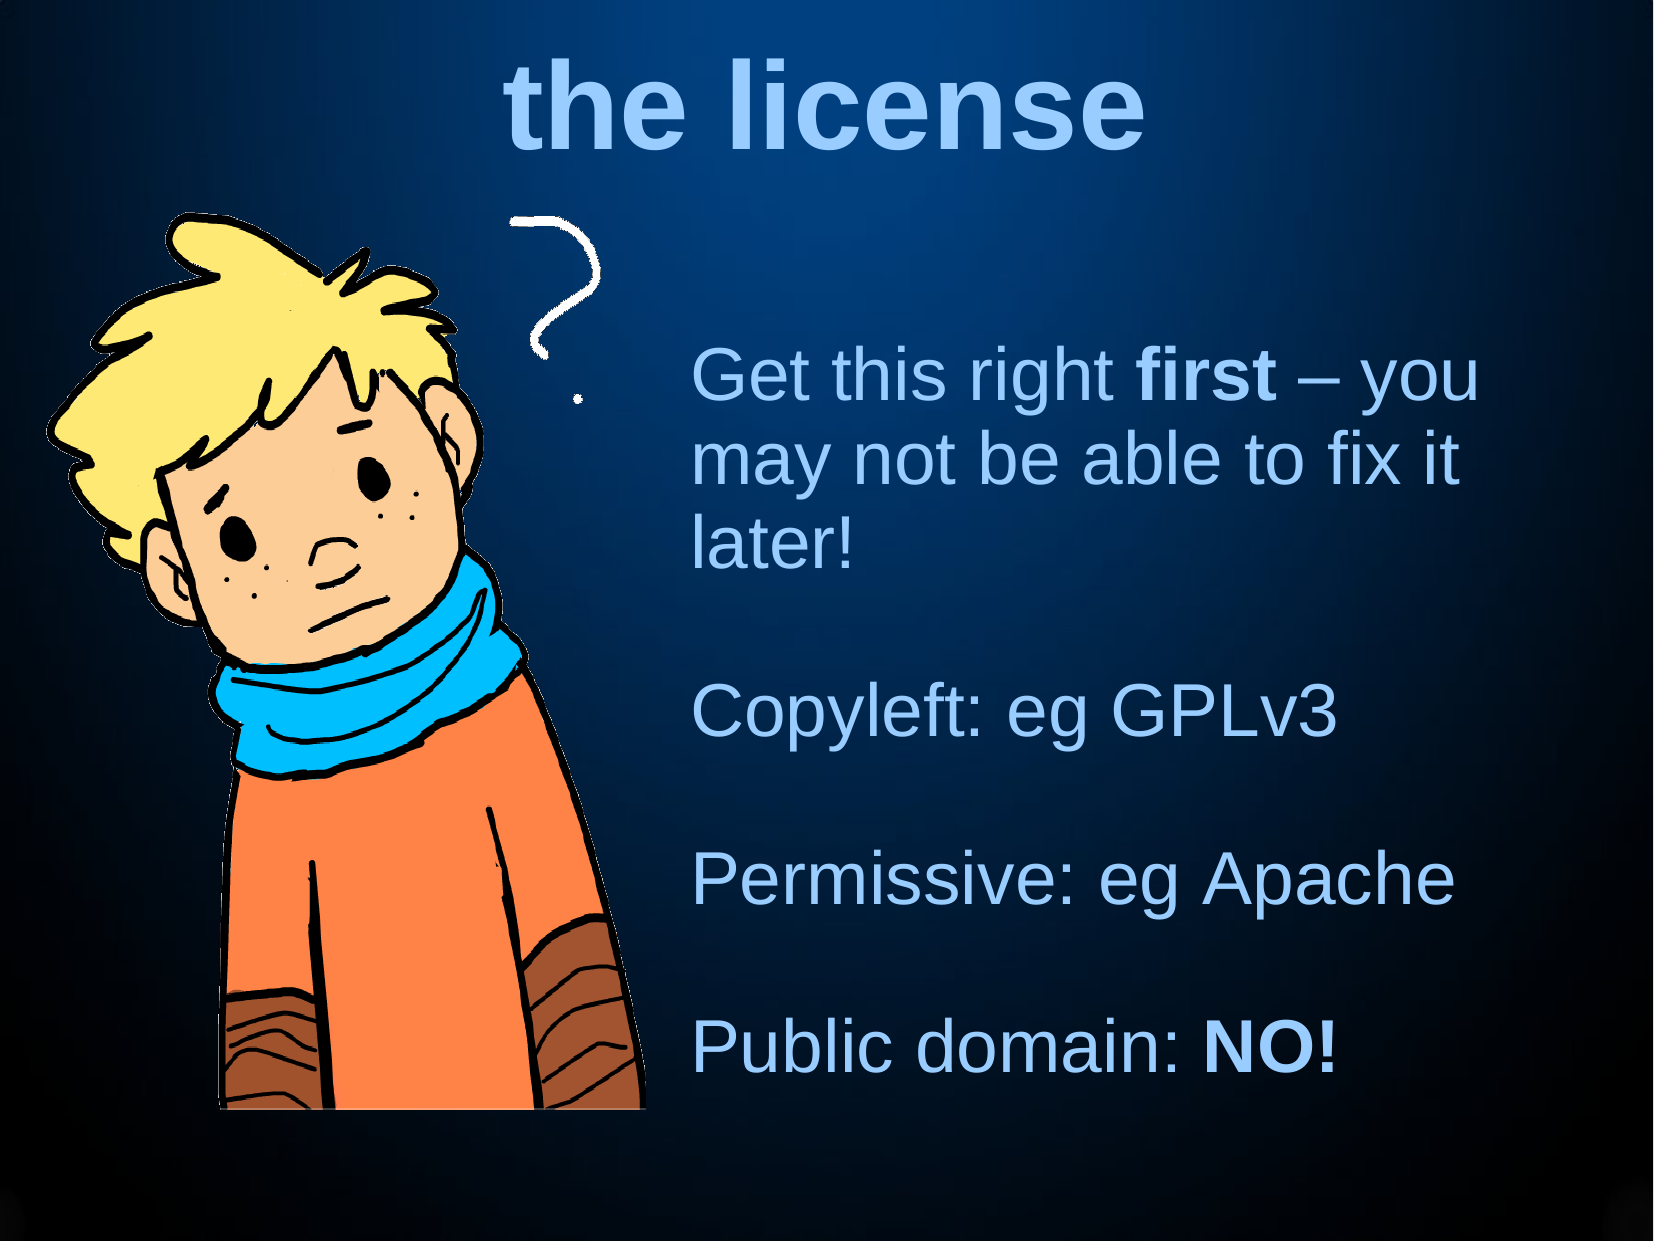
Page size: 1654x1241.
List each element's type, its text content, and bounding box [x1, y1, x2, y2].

picture [0, 0, 1654, 1241]
title Get this right first – you may not be able to fix it later! Copyleft: eg GPLv3 Permissive: eg Apache Public domain: NO! [690, 222, 1591, 1198]
title the license [0, 2, 1651, 211]
